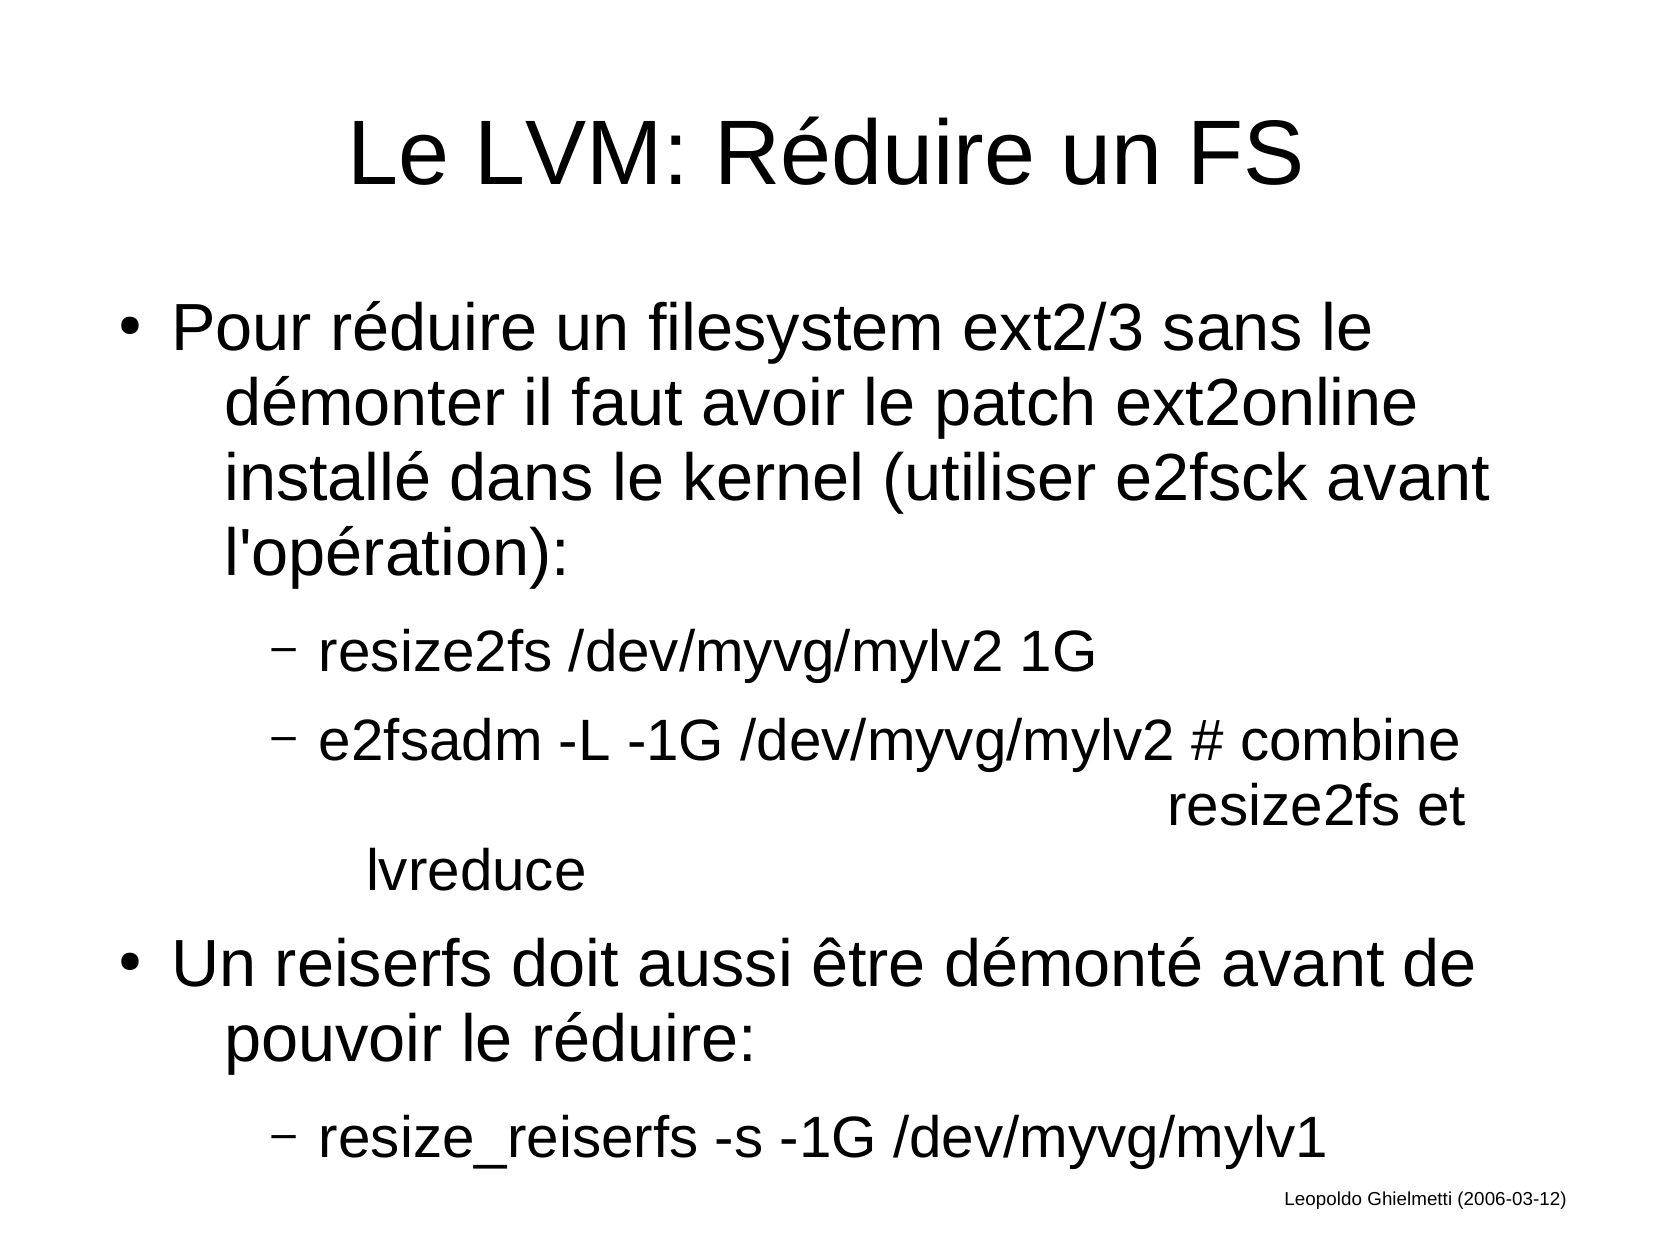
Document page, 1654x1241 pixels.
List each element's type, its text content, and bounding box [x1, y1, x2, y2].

list Pour réduire un filesystem ext2/3 sans le démonter il faut avoir le patch ext2online installé dans le kernel (utiliser e2fsck avant l'opération): resize2fs /dev/myvg/mylv2 1G e2fsadm -L -1G /dev/myvg/mylv2 # combine resize2fs et lvreduce Un reiserfs doit aussi être démonté avant de pouvoir le réduire: resize_reiserfs -s -1G /dev/myvg/mylv1 [82, 290, 1571, 1109]
text_box Leopoldo Ghielmetti (2006-03-12) [1269, 1181, 1595, 1217]
title Le LVM: Réduire un FS [82, 49, 1571, 257]
